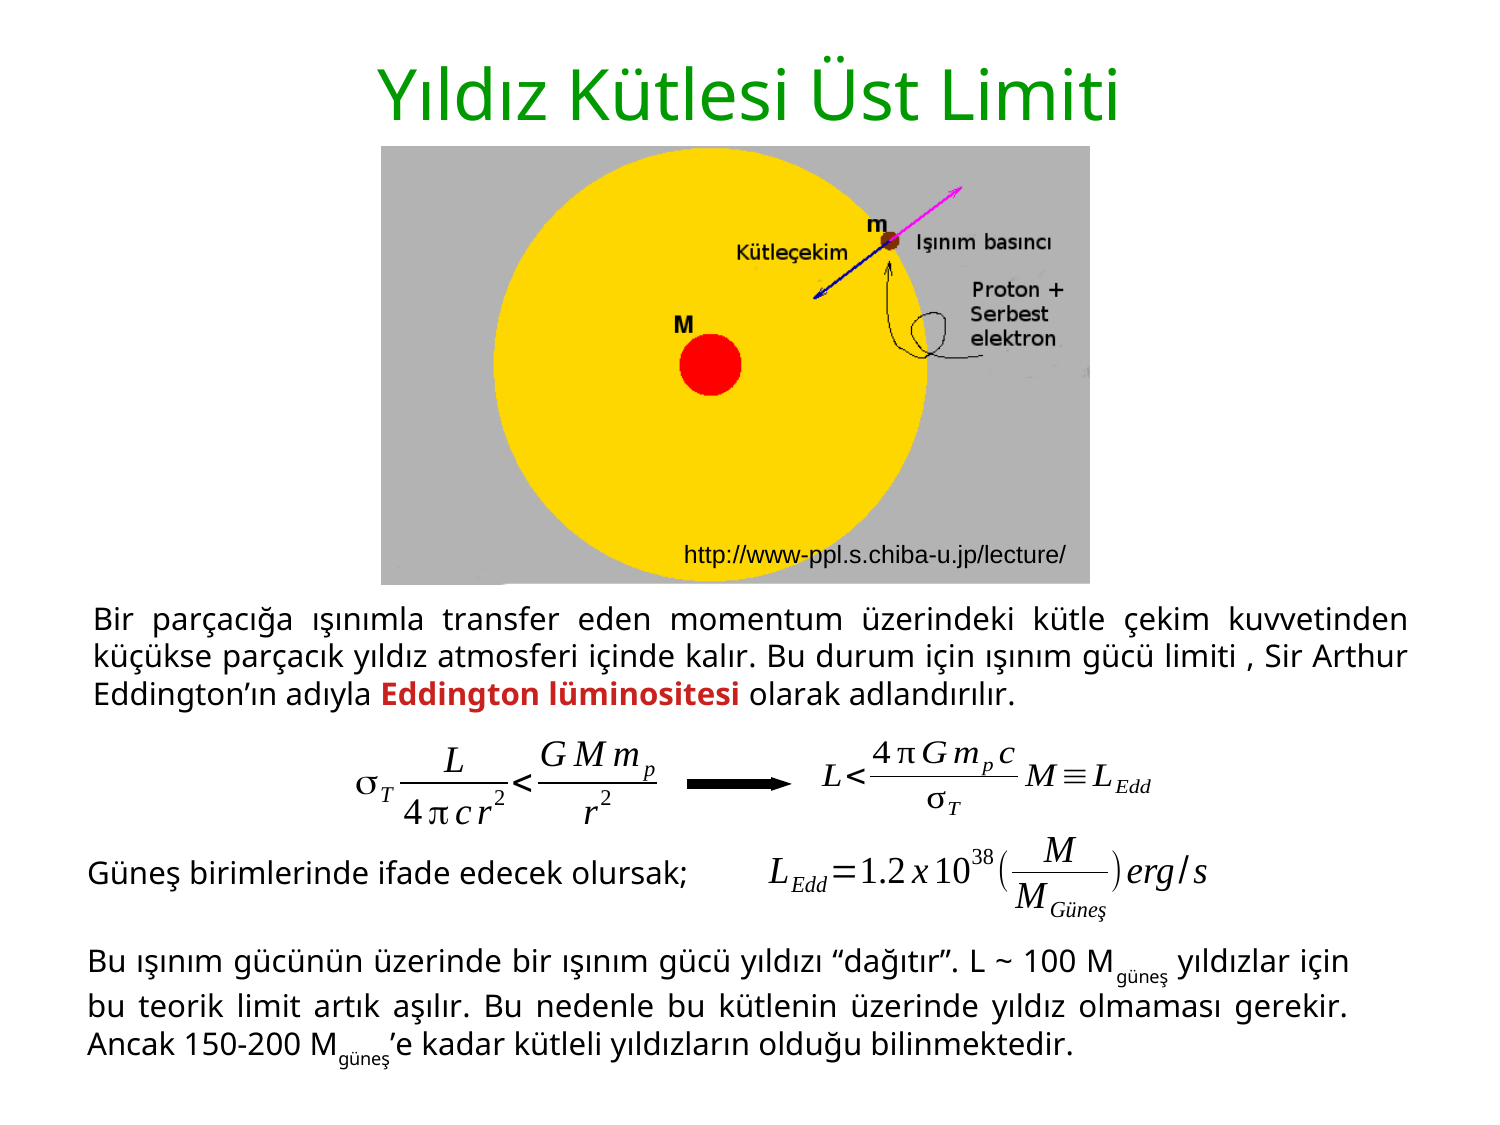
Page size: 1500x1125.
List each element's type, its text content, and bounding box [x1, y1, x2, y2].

picture [381, 156, 1090, 586]
text_box Bu ışınım gücünün üzerinde bir ışınım gücü yıldızı “dağıtır”. L ~ 100 Mgüneş yıldızlar için bu teorik limit artık aşılır. Bu nedenle bu kütlenin üzerinde yıldız olmaması gerekir. Ancak 150-200 Mgüneş’e kadar kütleli yıldızların olduğu bilinmektedir. [72, 934, 1366, 1115]
chart [809, 733, 1163, 820]
text_box http://www-ppl.s.chiba-u.jp/lecture/ [669, 530, 1090, 577]
chart [348, 733, 665, 834]
text_box Güneş birimlerinde ifade edecek olursak; [72, 845, 756, 918]
text_box Bir parçacığa ışınımla transfer eden momentum üzerindeki kütle çekim kuvvetinden küçükse parçacık yıldız atmosferi içinde kalır. Bu durum için ışınım gücü limiti , Sir Arthur Eddington’ın adıyla Eddington lüminositesi olarak adlandırılır. [78, 591, 1426, 757]
title Yıldız Kütlesi Üst Limiti [75, 27, 1426, 156]
chart [756, 828, 1219, 923]
